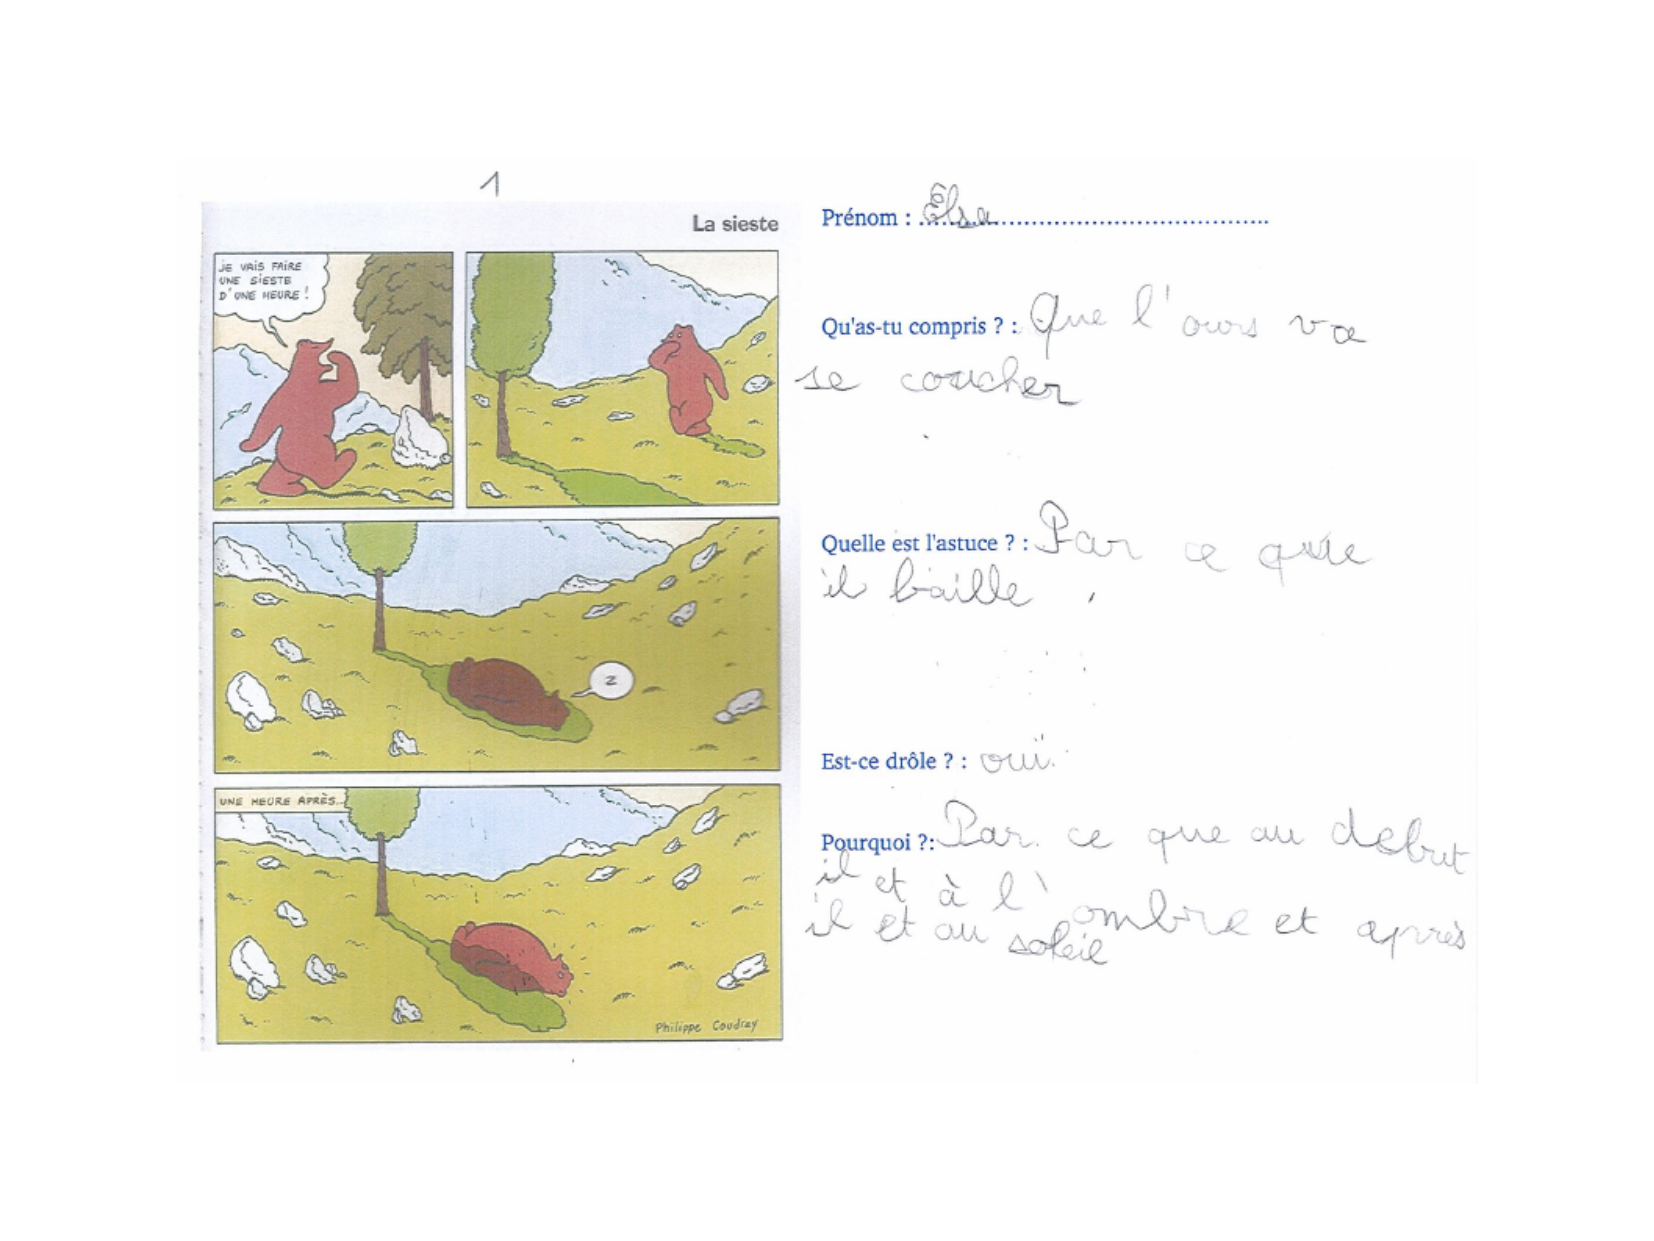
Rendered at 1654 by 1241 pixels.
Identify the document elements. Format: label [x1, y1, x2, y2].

picture [177, 158, 1478, 1084]
